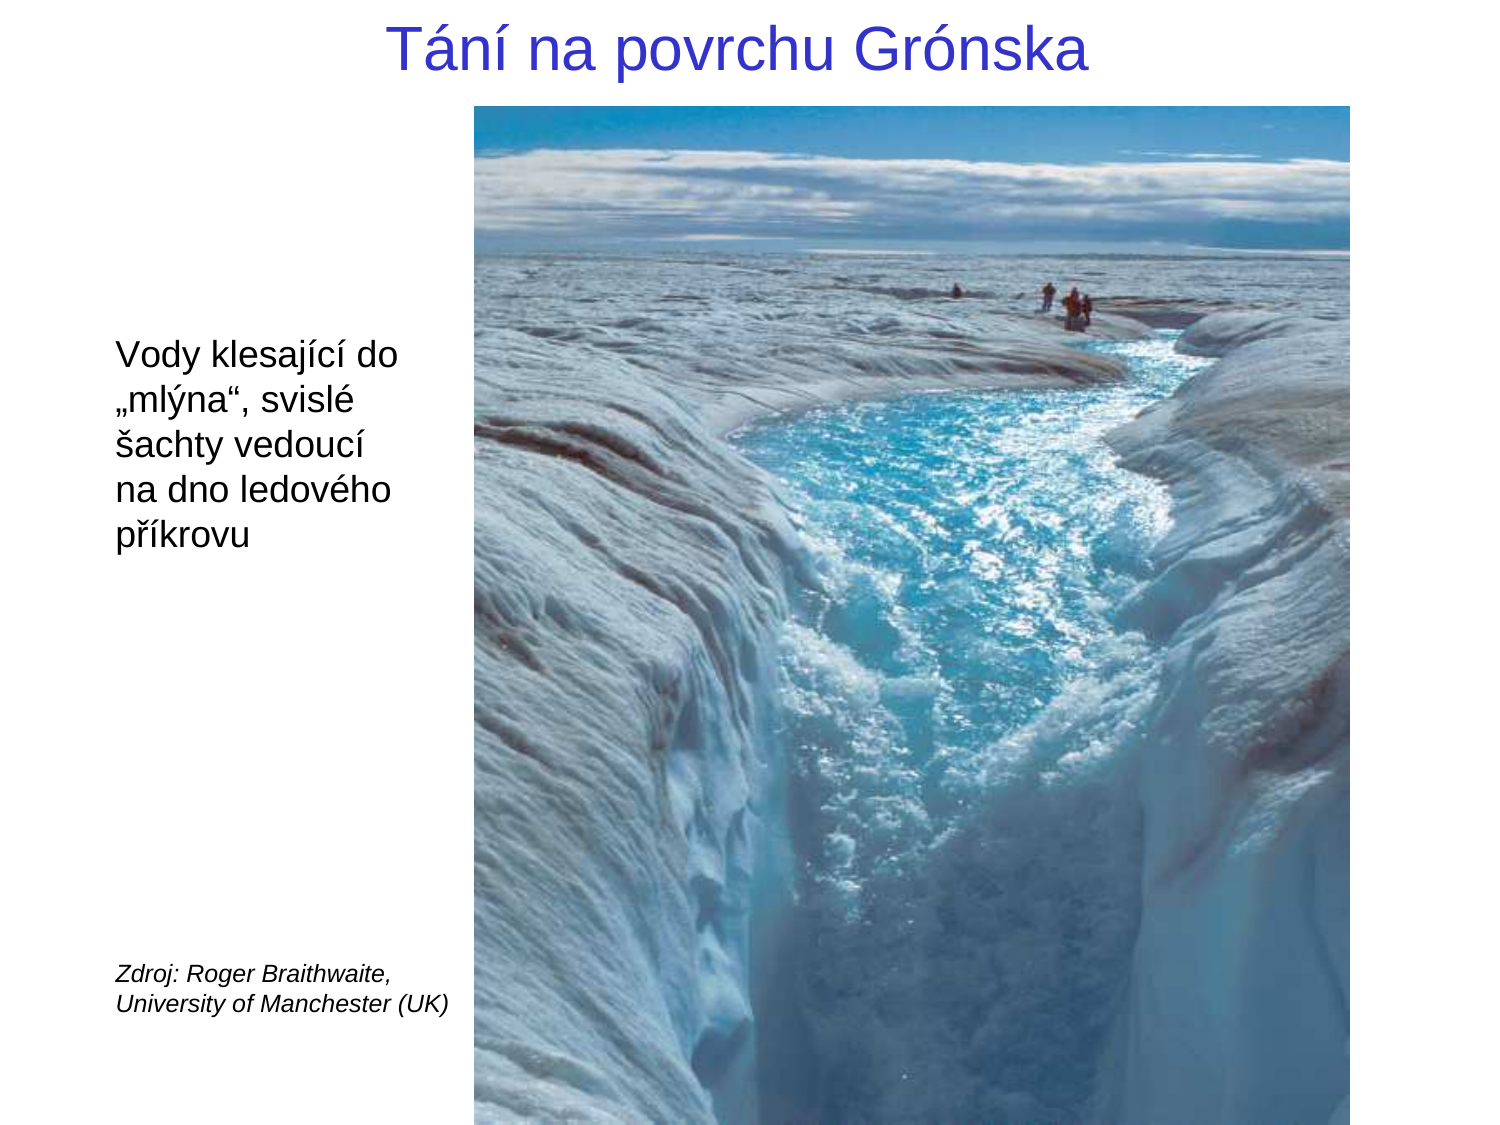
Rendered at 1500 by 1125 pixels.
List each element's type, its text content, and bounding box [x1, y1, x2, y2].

text_box Zdroj: Roger Braithwaite, University of Manchester (UK)‏ [100, 949, 475, 1026]
text_box Vody klesající do „mlýna“, svislé šachty vedoucí na dno ledového příkrovu [100, 322, 426, 563]
picture [474, 106, 1350, 1125]
text_box Tání na povrchu Grónska [249, 0, 1226, 91]
